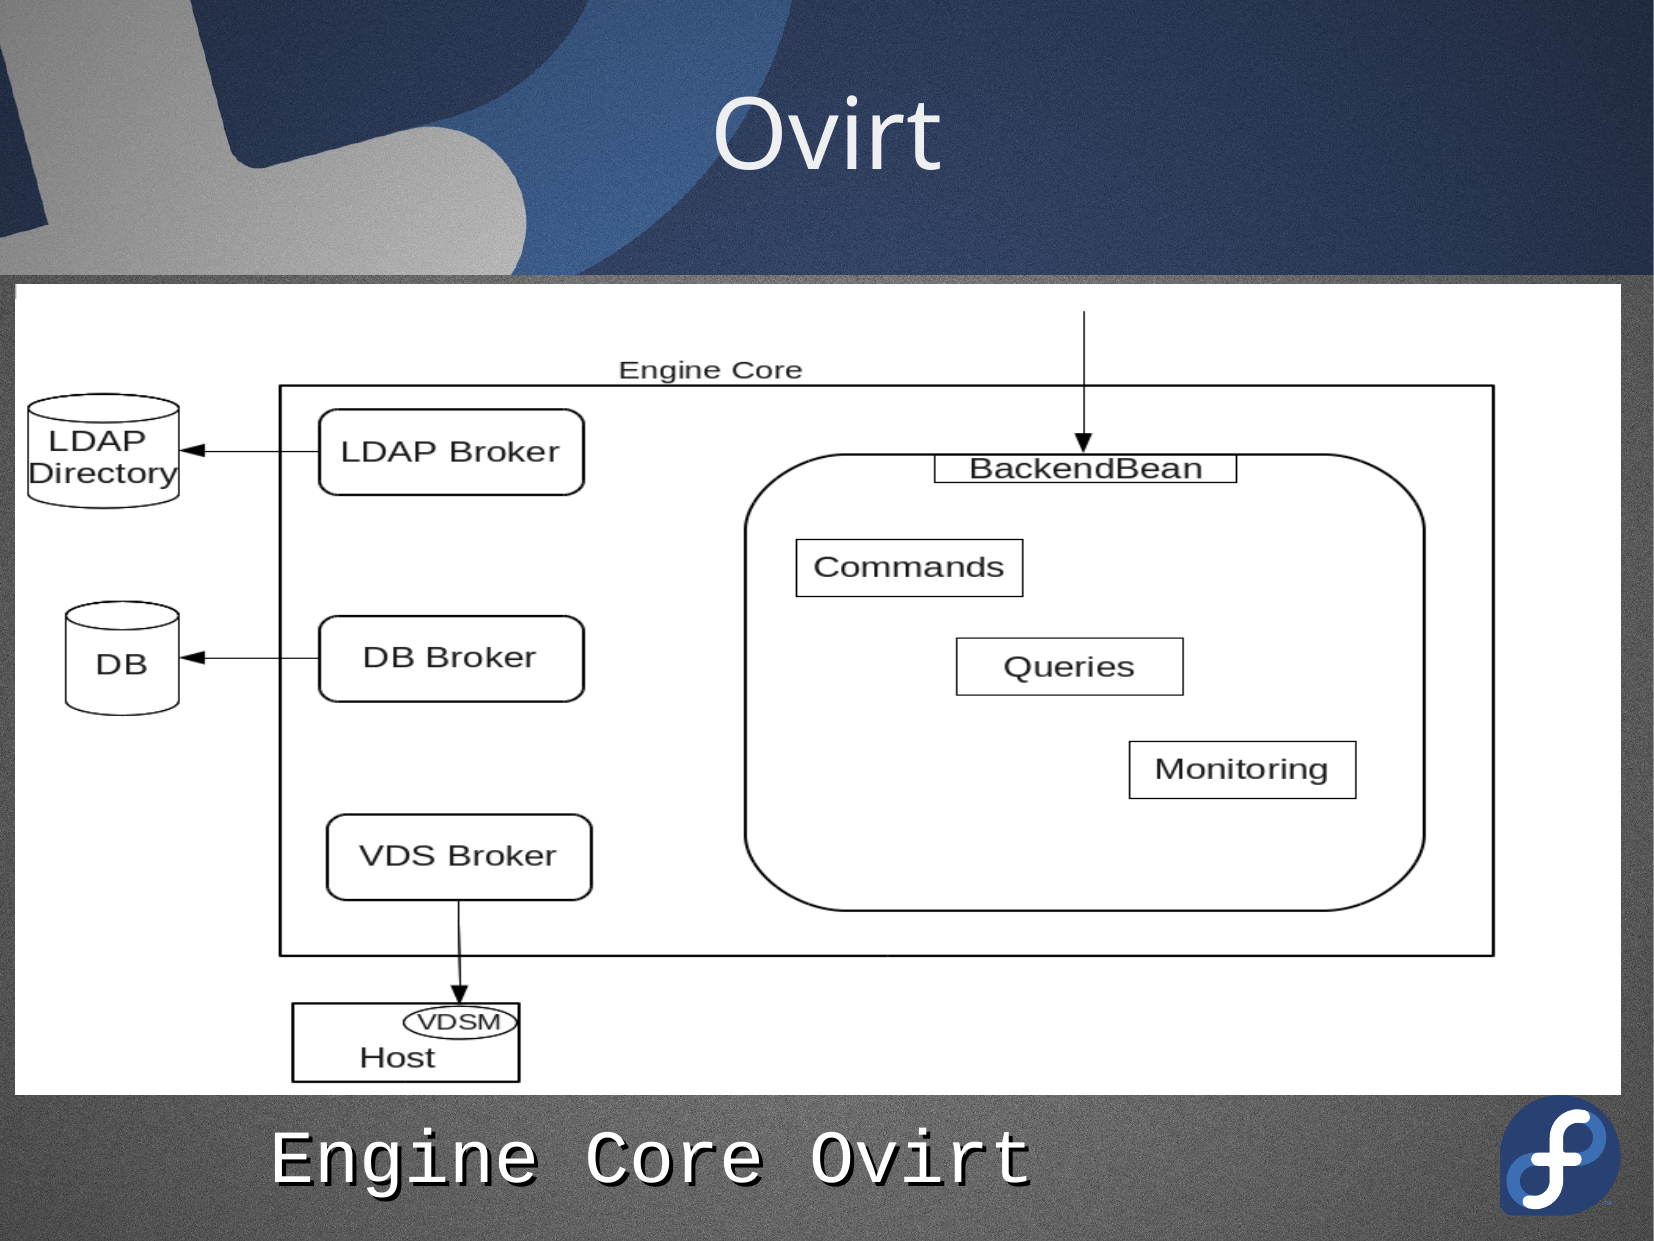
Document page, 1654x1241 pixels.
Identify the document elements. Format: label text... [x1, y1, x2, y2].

text_box Ovirt [88, 29, 1565, 237]
text_box Engine Core Ovirt [255, 1096, 1306, 1215]
picture [0, 0, 1654, 1241]
